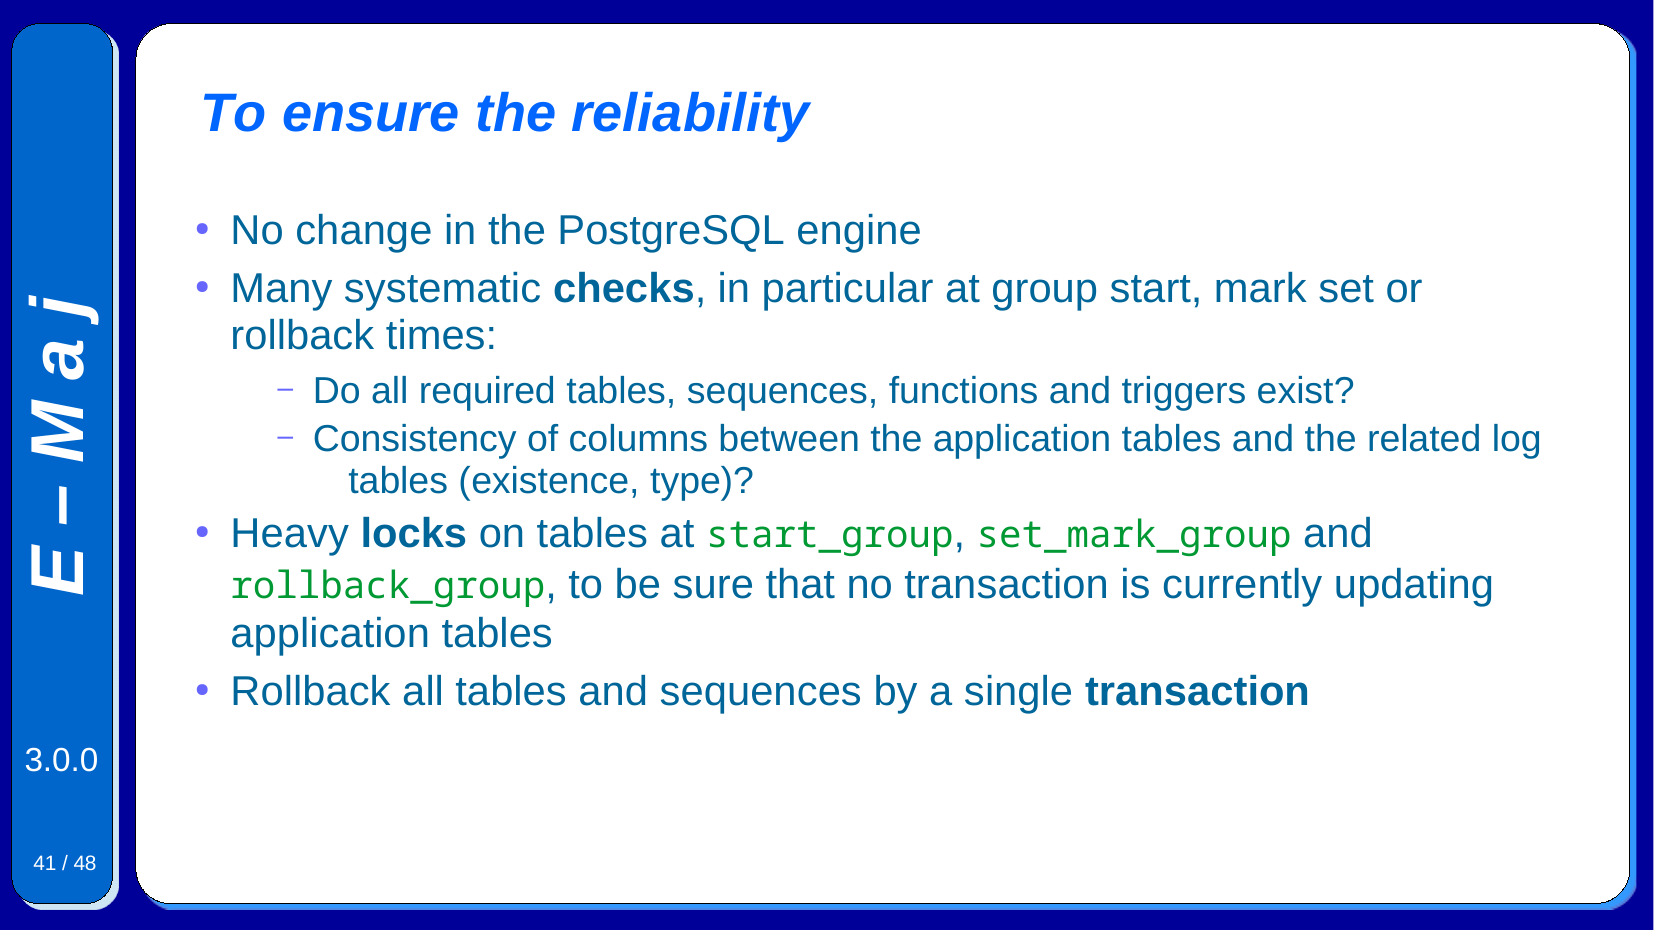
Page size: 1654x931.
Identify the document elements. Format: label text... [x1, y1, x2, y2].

list No change in the PostgreSQL engine Many systematic checks, in particular at group start, mark set or rollback times: Do all required tables, sequences, functions and triggers exist? Consistency of columns between the application tables and the related log tables (existence, type)? Heavy locks on tables at start_group, set_mark_group and rollback_group, to be sure that no transaction is currently updating application tables Rollback all tables and sequences by a single transaction [177, 206, 1587, 827]
title To ensure the reliability [200, 34, 1575, 191]
